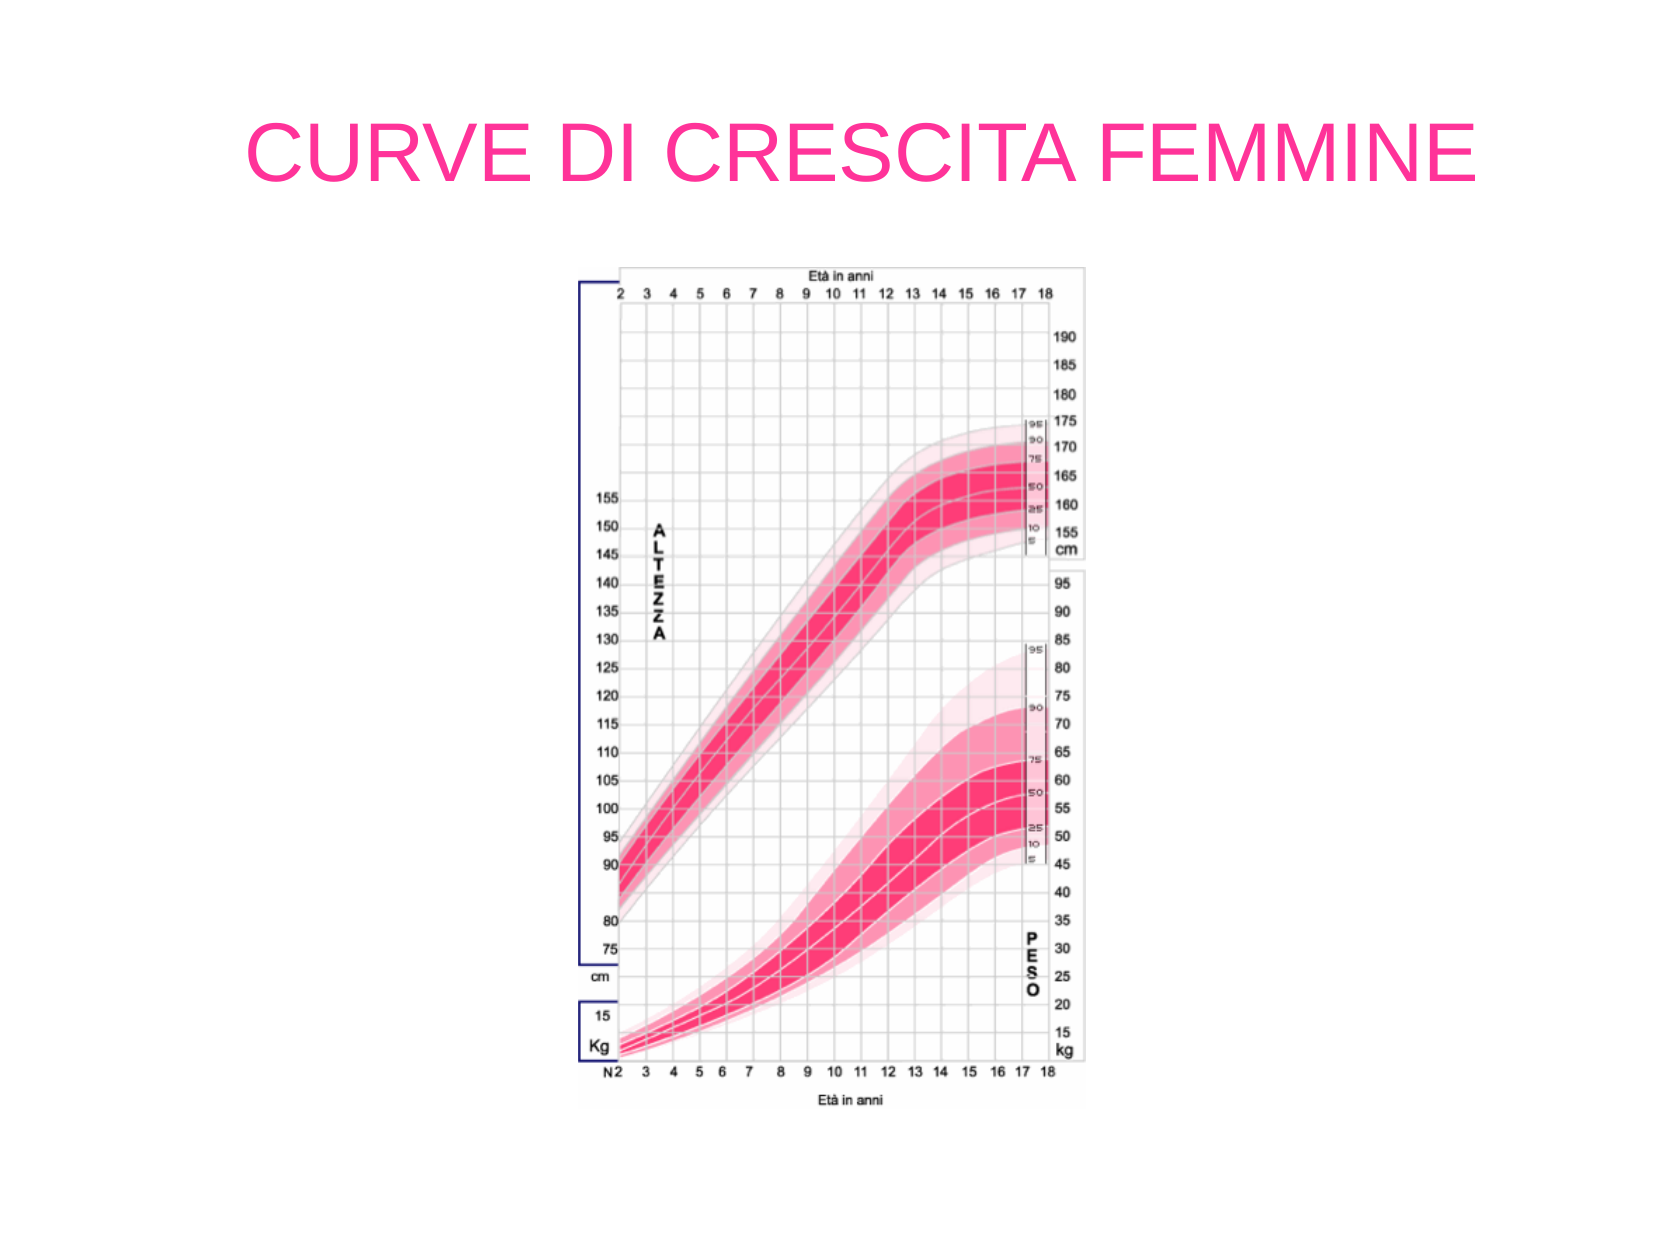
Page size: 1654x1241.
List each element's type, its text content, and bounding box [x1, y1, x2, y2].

title CURVE DI CRESCITA FEMMINE [118, 49, 1607, 257]
picture [578, 267, 1086, 1109]
